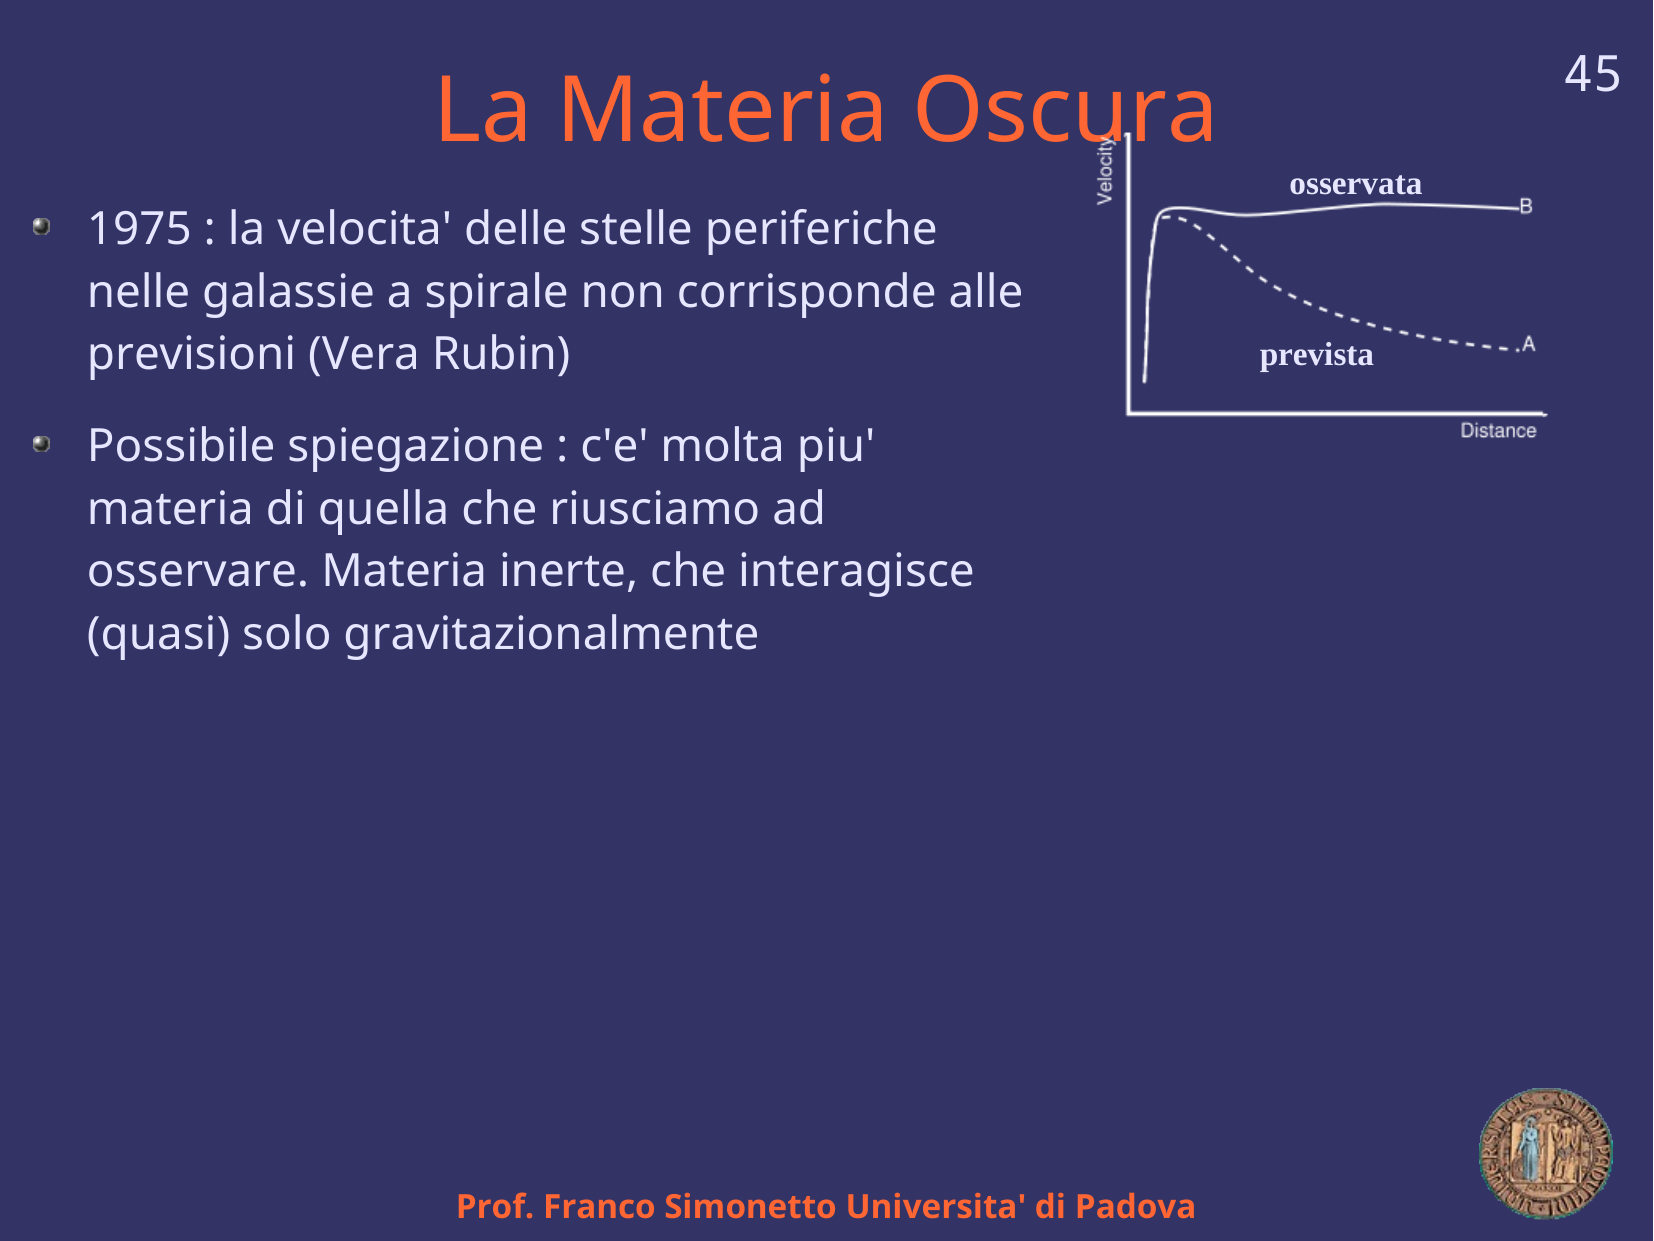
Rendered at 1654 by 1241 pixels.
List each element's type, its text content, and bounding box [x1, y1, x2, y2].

picture [1096, 114, 1565, 447]
list 1975 : la velocita' delle stelle periferiche nelle galassie a spirale non corrisponde alle previsioni (Vera Rubin) Possibile spiegazione : c'e' molta piu' materia di quella che riusciamo ad osservare. Materia inerte, che interagisce (quasi) solo gravitazionalmente [15, 195, 1051, 1090]
picture [1479, 1087, 1613, 1221]
title La Materia Oscura [82, 55, 1571, 156]
text_box prevista [1245, 328, 1389, 381]
text_box osservata [1274, 157, 1438, 210]
